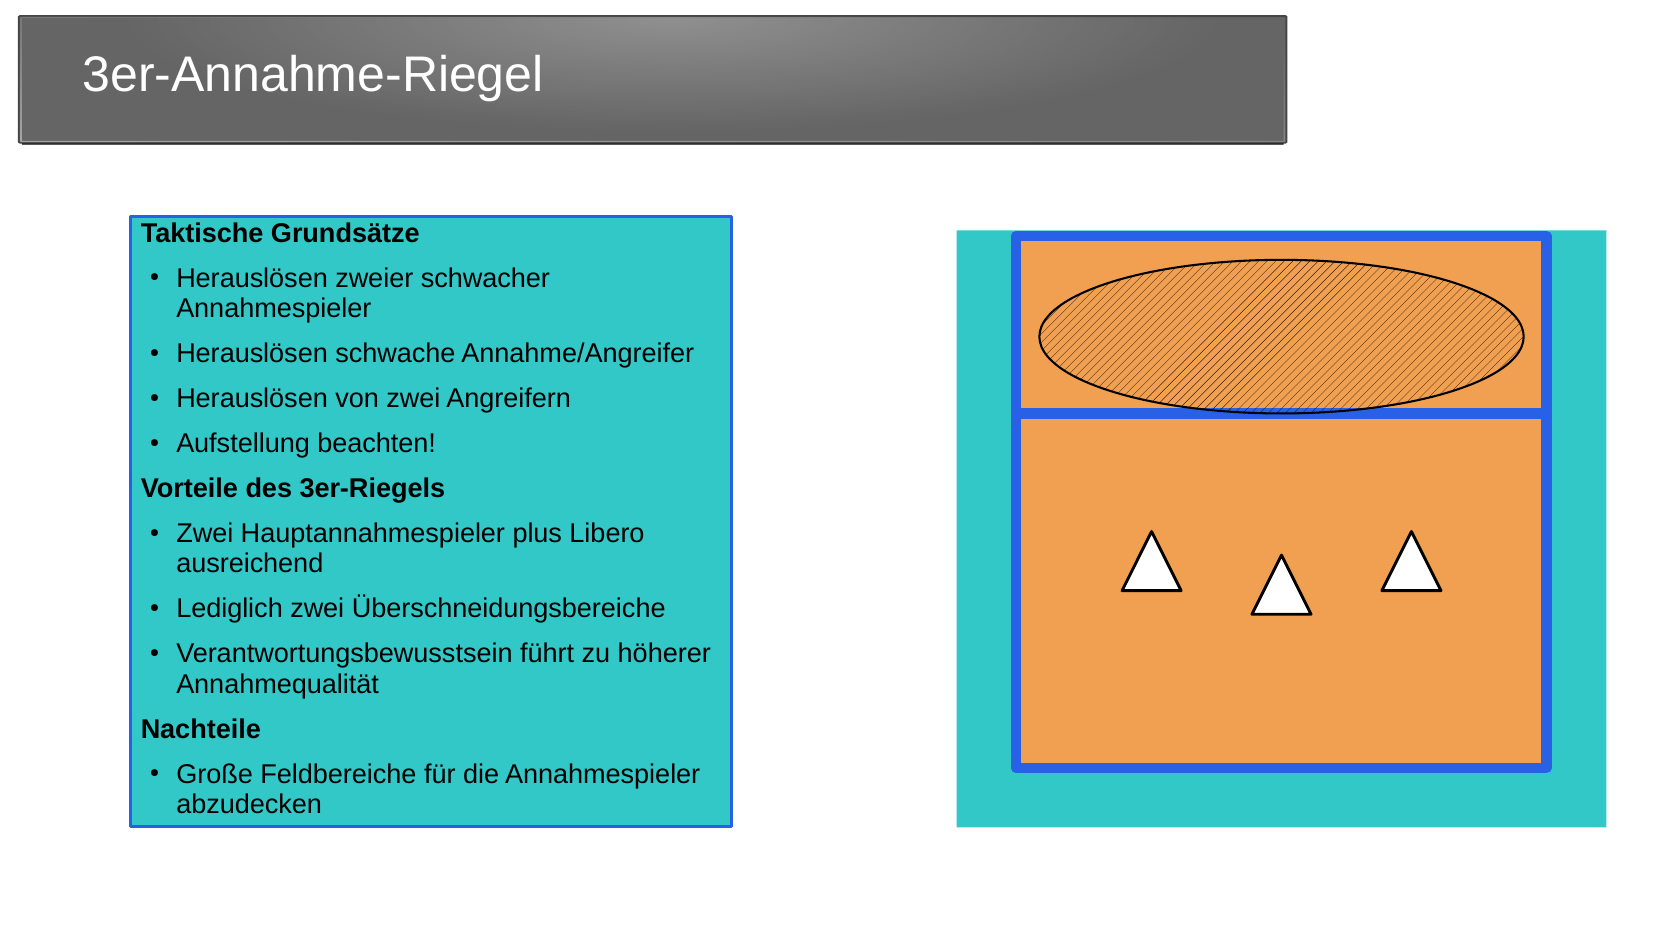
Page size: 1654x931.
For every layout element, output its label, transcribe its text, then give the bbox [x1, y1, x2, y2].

text_box [1251, 555, 1312, 615]
text_box [1122, 531, 1182, 591]
text_box [1381, 531, 1442, 591]
list Taktische Grundsätze Herauslösen zweier schwacher Annahmespieler Herauslösen schwache Annahme/Angreifer Herauslösen von zwei Angreifern Aufstellung beachten! Vorteile des 3er-Riegels Zwei Hauptannahmespieler plus Libero ausreichend Lediglich zwei Überschneidungsbereiche Verantwortungsbewusstsein führt zu höherer Annahmequalität Nachteile Große Feldbereiche für die Annahmespieler abzudecken [130, 216, 732, 827]
title 3er-Annahme-Riegel [82, 29, 1235, 119]
text_box [1039, 259, 1524, 414]
